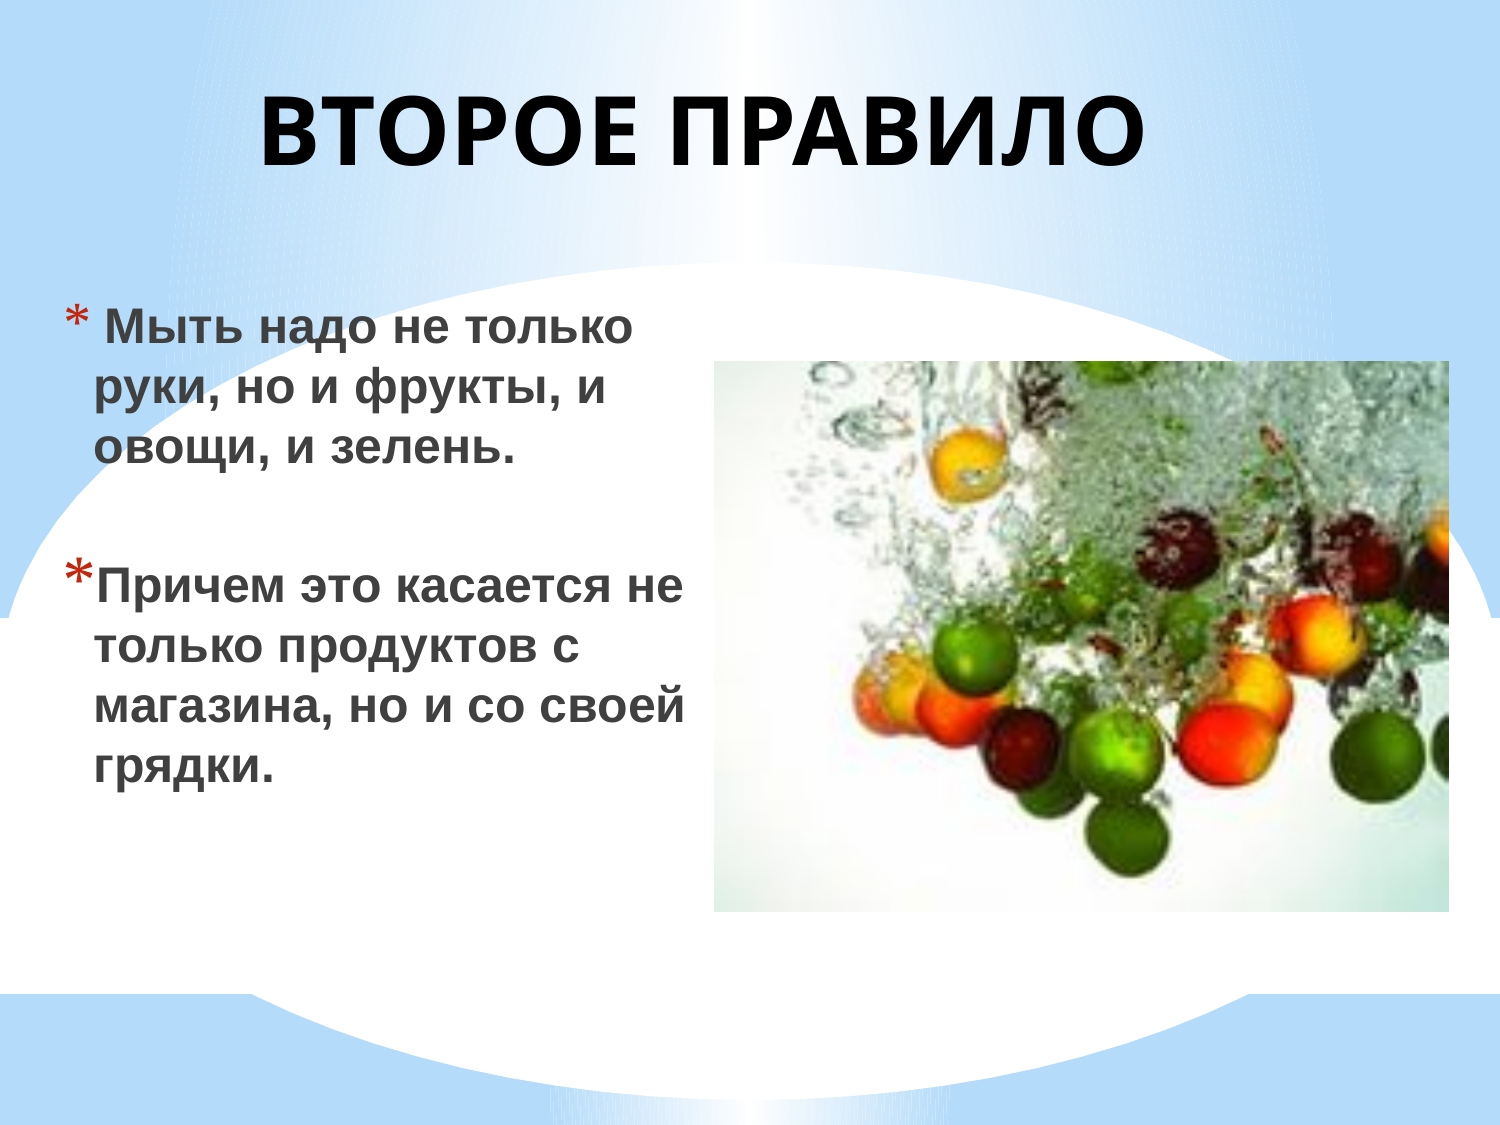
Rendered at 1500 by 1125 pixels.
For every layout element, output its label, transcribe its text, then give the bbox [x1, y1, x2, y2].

list Мыть надо не только руки, но и фрукты, и овощи, и зелень. Причем это касается не только продуктов с магазина, но и со своей грядки. [41, 278, 727, 1047]
title ВТОРОЕ ПРАВИЛО [53, 54, 1353, 232]
picture [714, 361, 1449, 912]
